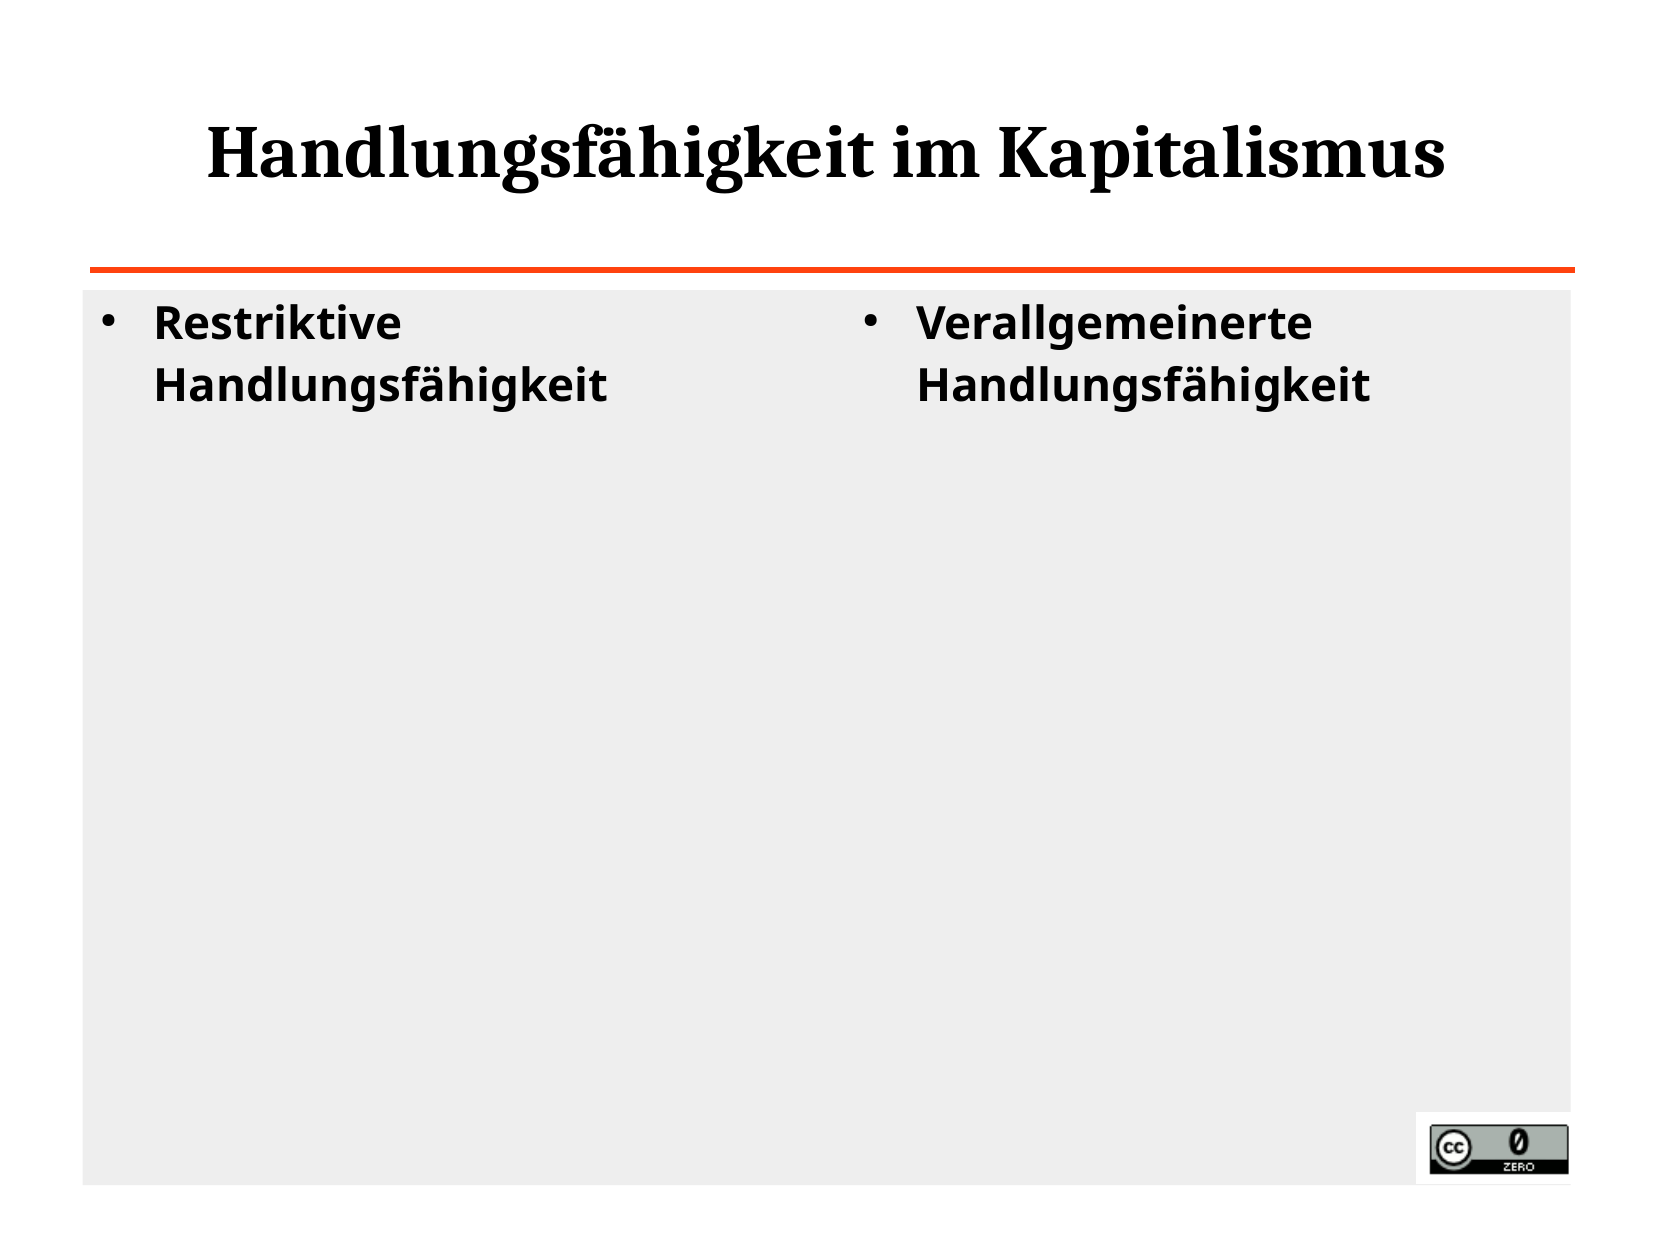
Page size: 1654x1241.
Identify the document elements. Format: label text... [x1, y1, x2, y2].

list Restriktive Handlungsfähigkeit [82, 290, 809, 1010]
list Verallgemeinerte Handlungsfähigkeit [845, 290, 1572, 1010]
title Handlungsfähigkeit im Kapitalismus [82, 49, 1571, 257]
picture [1416, 1112, 1580, 1184]
